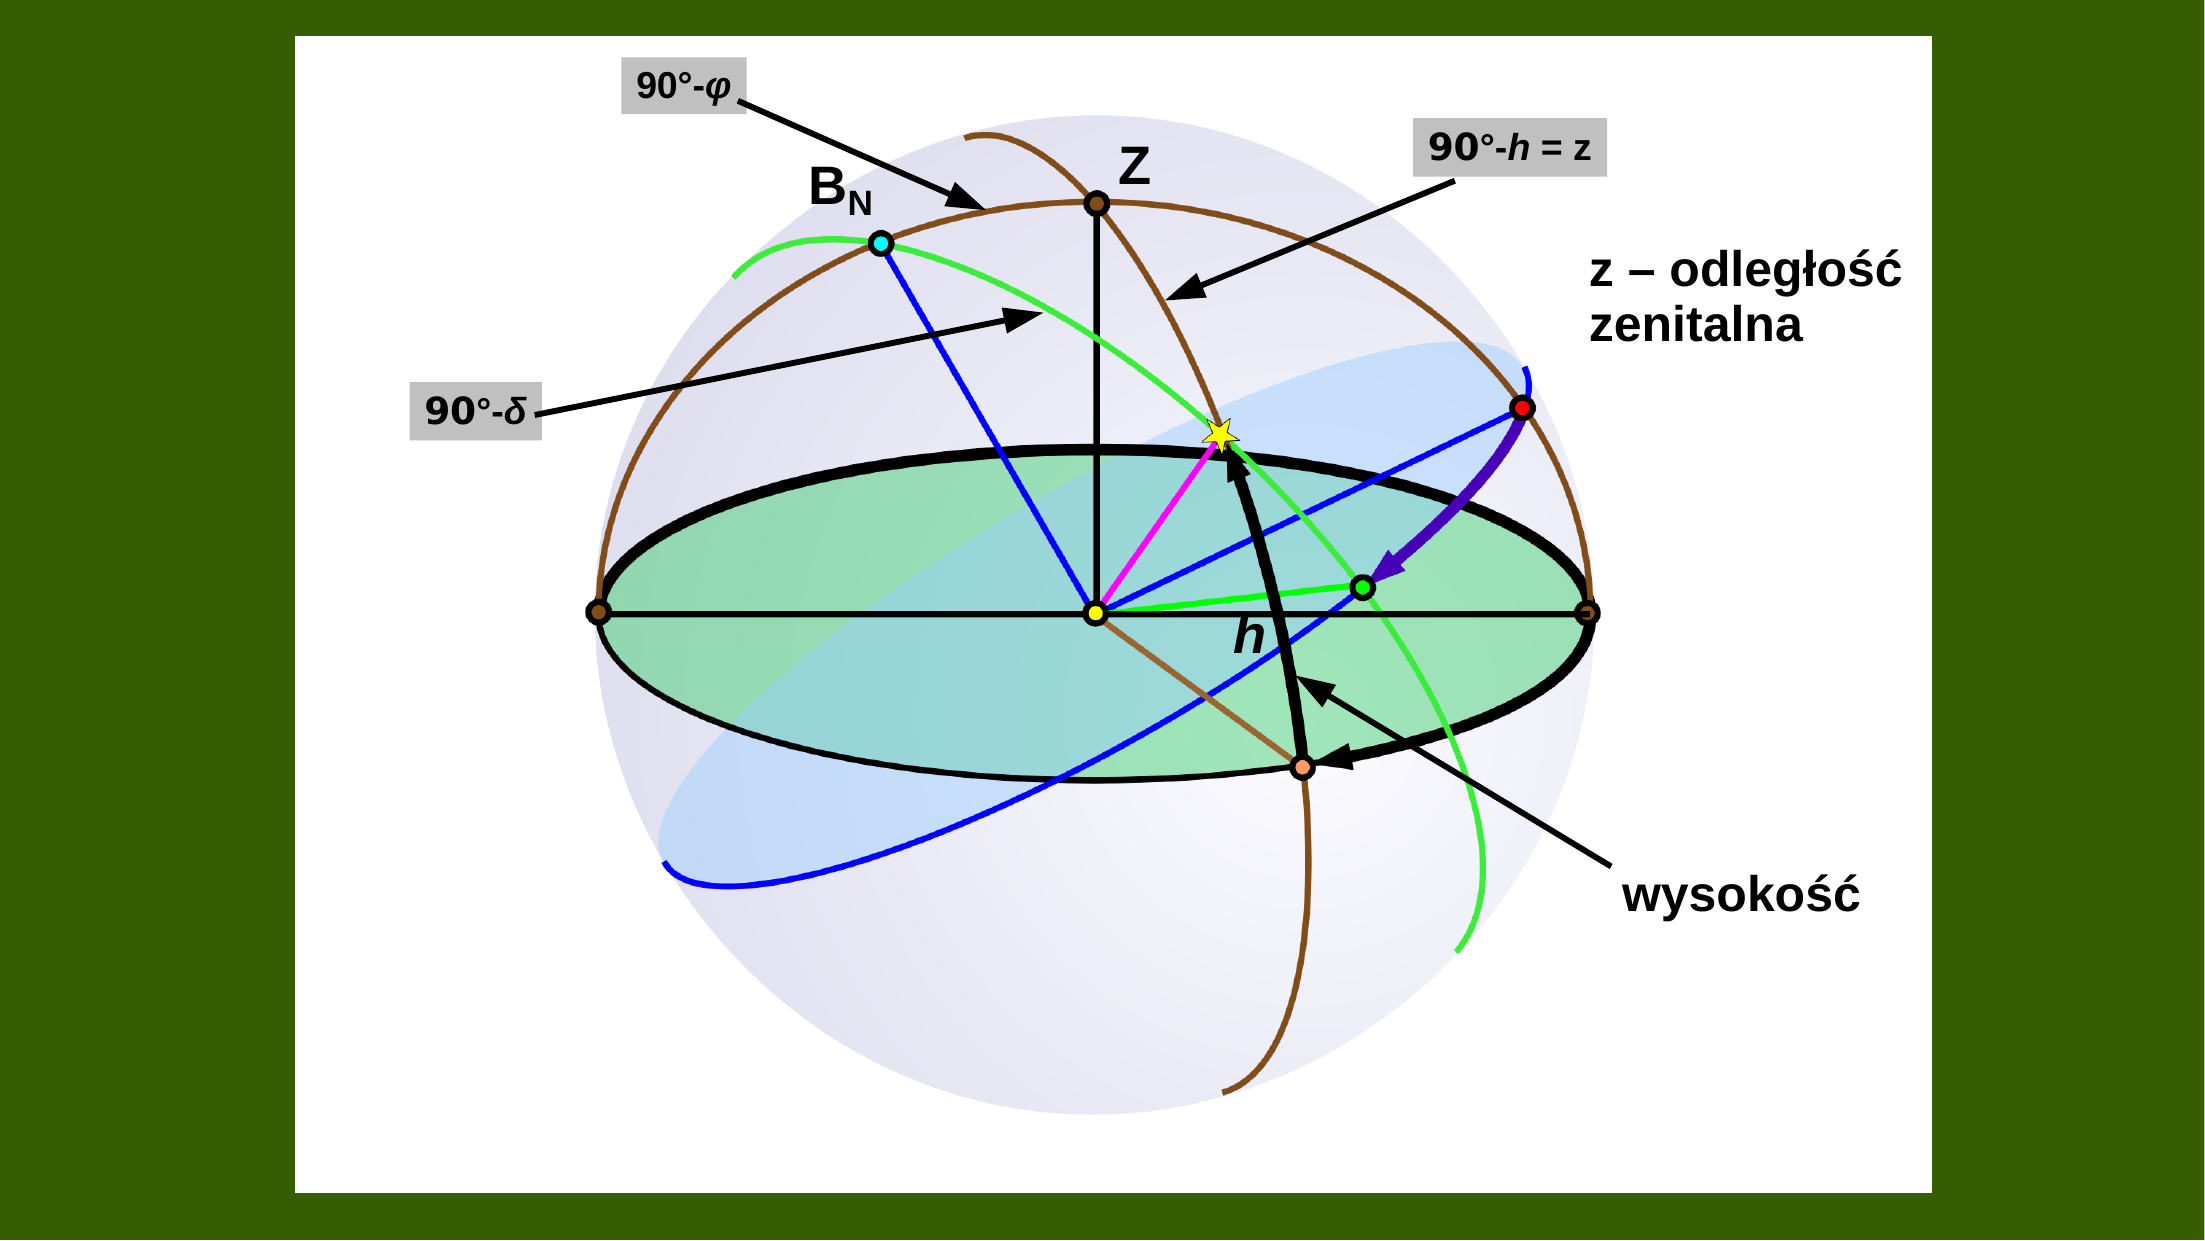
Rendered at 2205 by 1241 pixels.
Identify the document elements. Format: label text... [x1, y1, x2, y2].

text_box wysokość [1607, 858, 1876, 930]
text_box z – odległość zenitalna [1574, 233, 1918, 360]
text_box h [1218, 596, 1282, 673]
text_box BN [793, 147, 889, 231]
text_box Z [1104, 127, 1167, 204]
picture [295, 36, 1932, 1193]
text_box 90°-h = z [1413, 118, 1608, 177]
text_box 90°-φ [621, 57, 747, 115]
text_box 90°-δ [409, 382, 542, 441]
